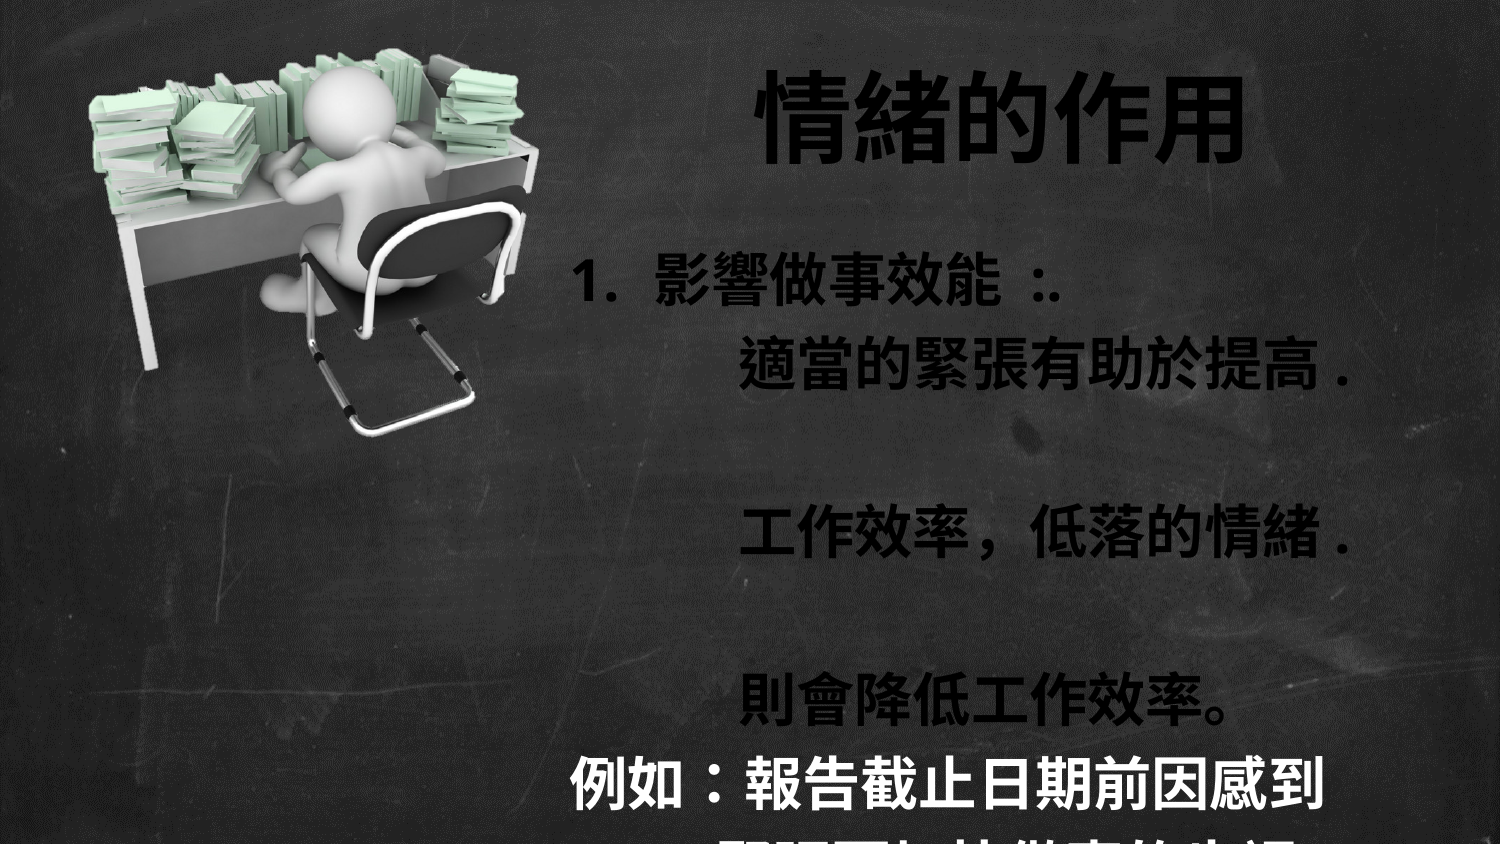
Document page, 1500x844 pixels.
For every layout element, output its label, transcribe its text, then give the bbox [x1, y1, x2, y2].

text_box 情緒的作用 [737, 47, 1399, 185]
picture [82, 44, 542, 439]
text_box 影響做事效能 :. 適當的緊張有助於提高. 工作效率，低落的情緒. 則會降低工作效率。 例如：報告截止日期前因感到 緊張而加快做事的步調。 [554, 222, 1350, 844]
